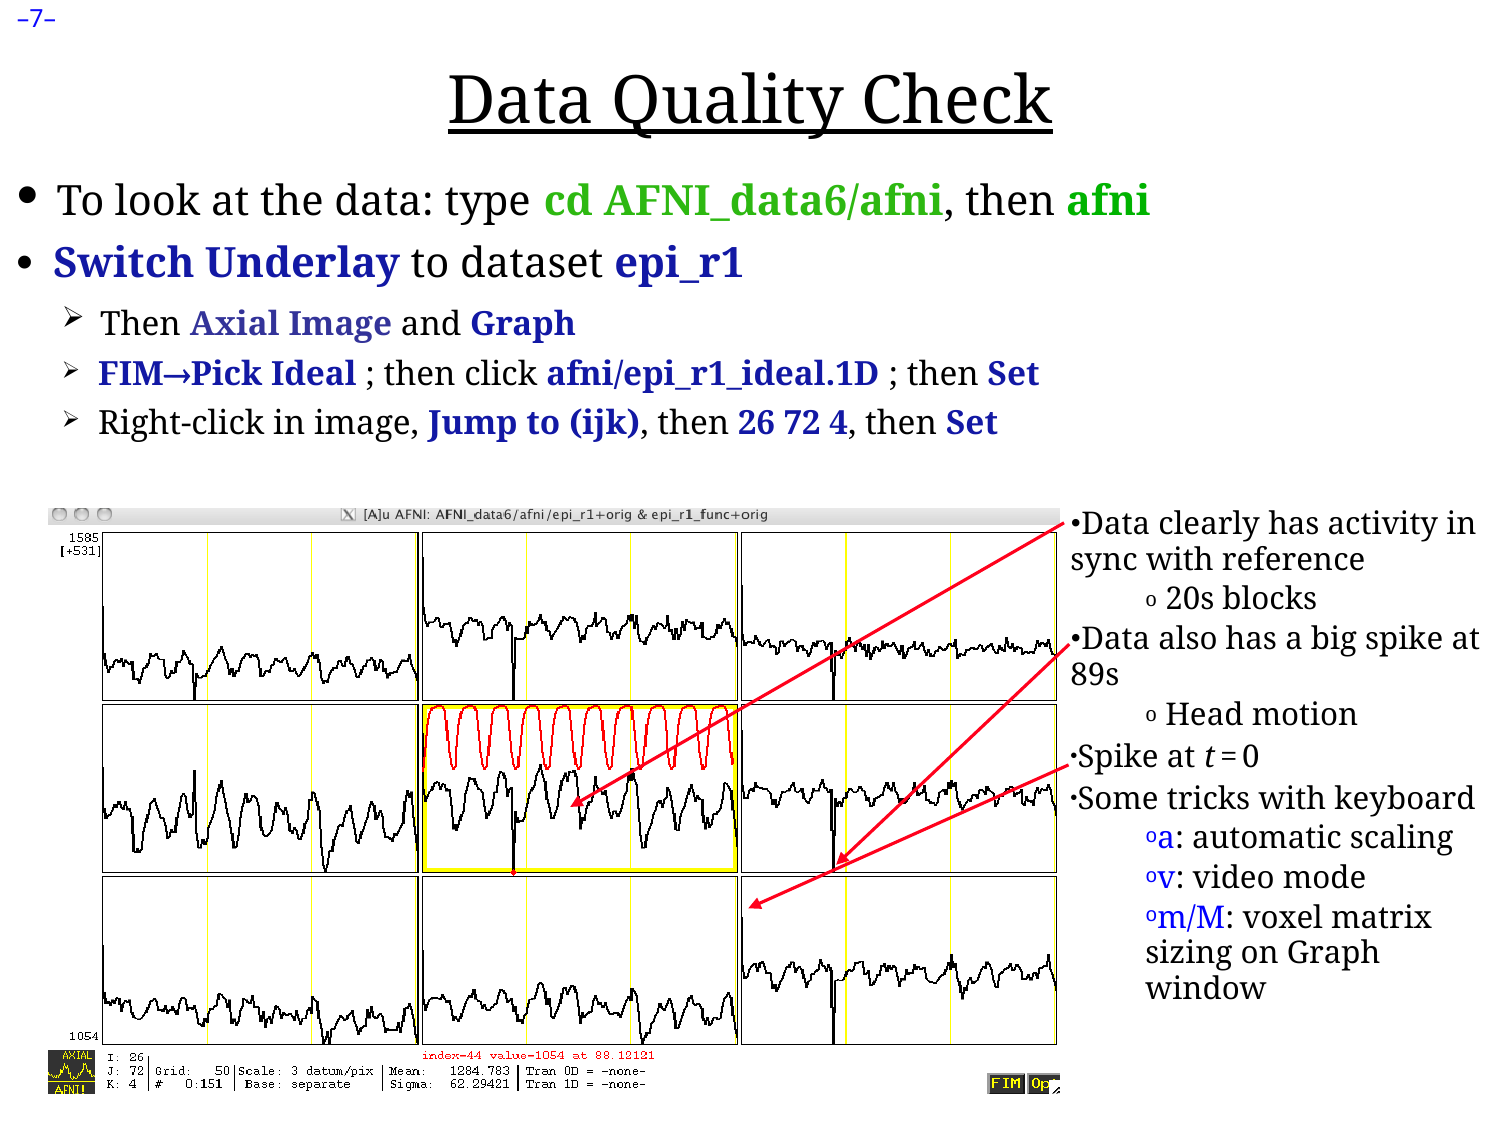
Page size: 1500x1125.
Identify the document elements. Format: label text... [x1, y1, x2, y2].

list To look at the data: type cd AFNI_data6/afni, then afni Switch Underlay to dataset epi_r1 Then Axial Image and Graph FIMPick Ideal ; then click afni/epi_r1_ideal.1D ; then Set Right-click in image, Jump to (ijk), then 26 72 4, then Set [847, 661, 1055, 860]
title Data Quality Check [112, 34, 1388, 160]
text_box Data clearly has activity in sync with reference 20s blocks Data also has a big spike at 89s Head motion Spike at t = 0 Some tricks with keyboard a: automatic scaling v: video mode m/M: voxel matrix sizing on Graph window [1055, 498, 1500, 1105]
list To look at the data: type cd AFNI_data6/afni, then afni Switch Underlay to dataset epi_r1 Then Axial Image and Graph FIMPick Ideal ; then click afni/epi_r1_ideal.1D ; then Set Right-click in image, Jump to (ijk), then 26 72 4, then Set [0, 158, 1500, 1110]
